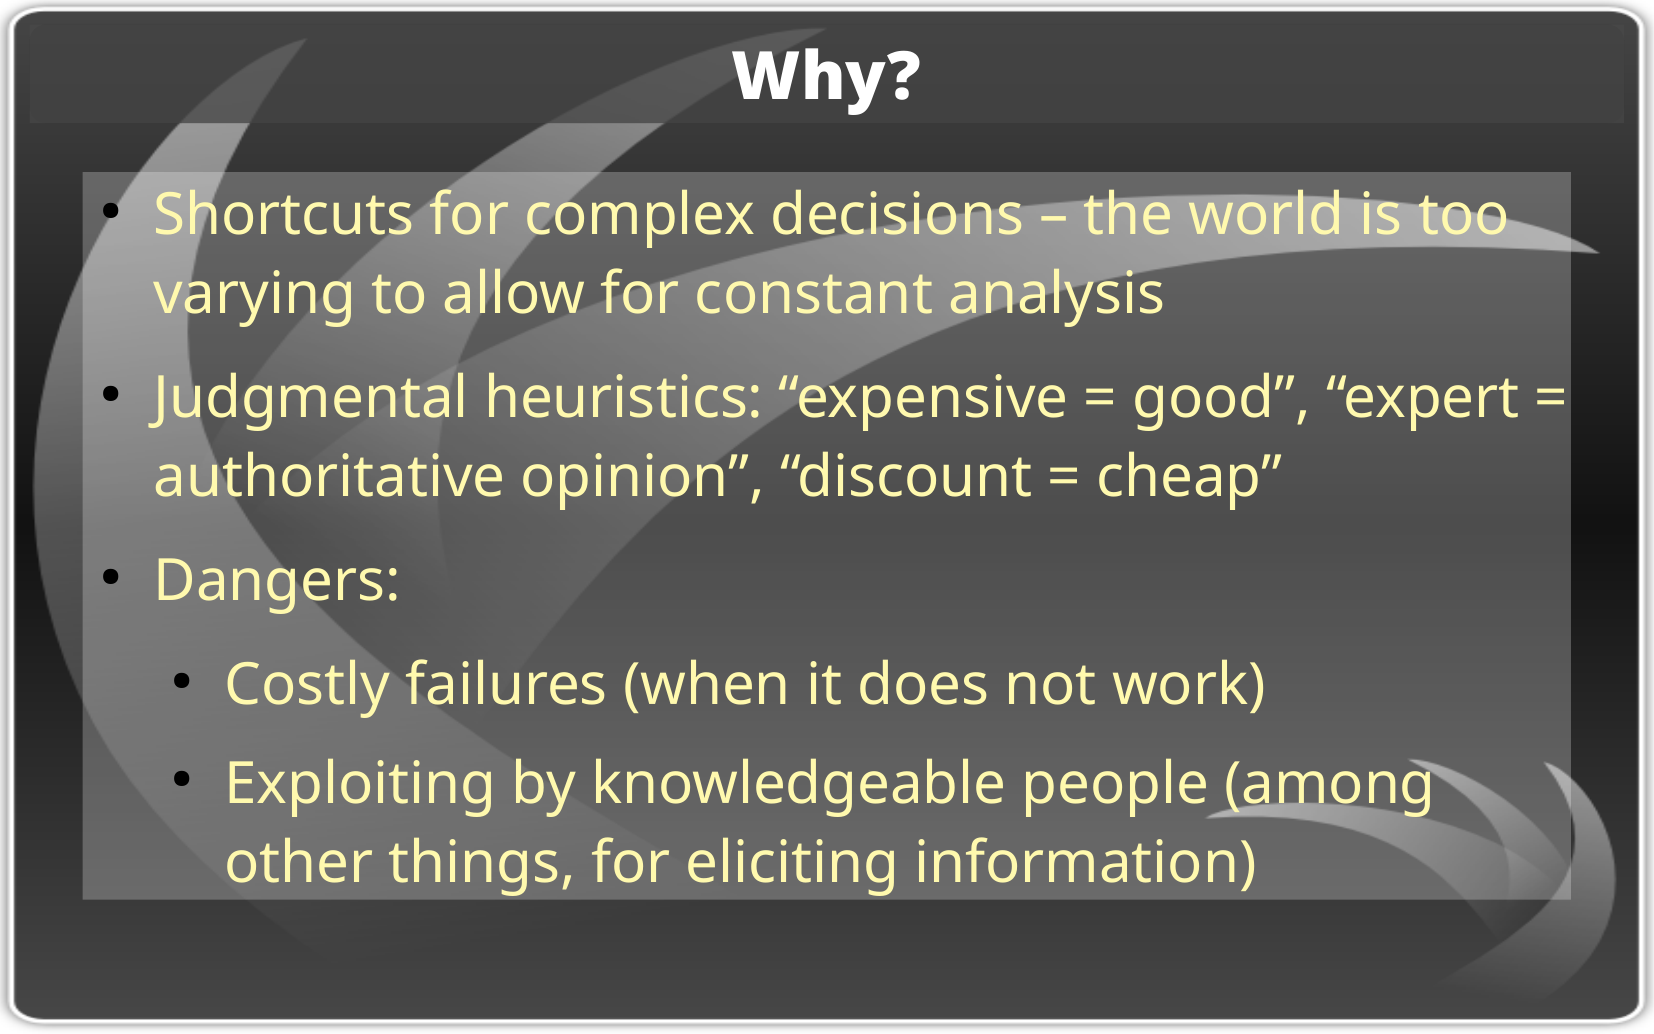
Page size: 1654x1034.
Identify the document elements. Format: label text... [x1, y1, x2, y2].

list Shortcuts for complex decisions – the world is too varying to allow for constant analysis Judgmental heuristics: “expensive = good”, “expert = authoritative opinion”, “discount = cheap” Dangers: Costly failures (when it does not work) Exploiting by knowledgeable people (among other things, for eliciting information) [82, 172, 1571, 880]
title Why? [29, 24, 1625, 124]
picture [0, 0, 1654, 1034]
